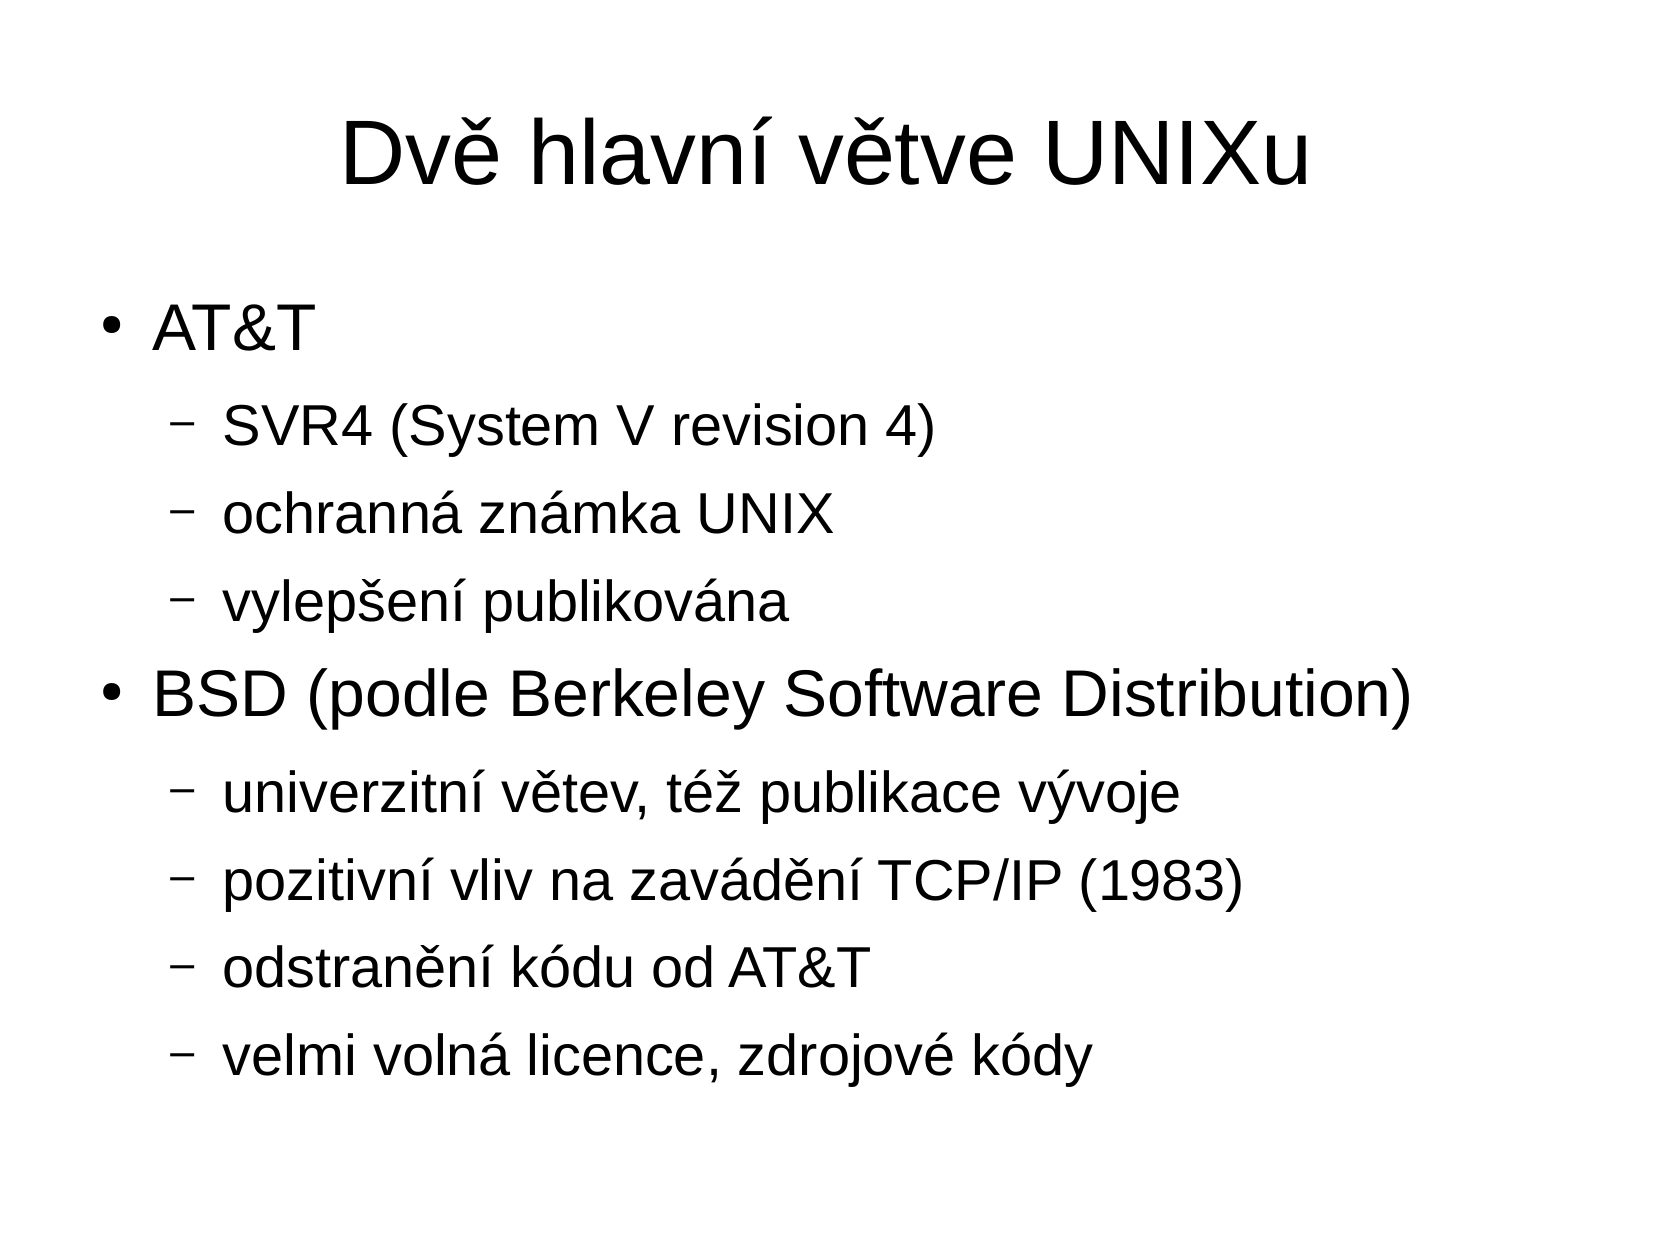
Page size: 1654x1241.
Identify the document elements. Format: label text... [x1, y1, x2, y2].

list AT&T SVR4 (System V revision 4) ochranná známka UNIX vylepšení publikována BSD (podle Berkeley Software Distribution) univerzitní větev, též publikace vývoje pozitivní vliv na zavádění TCP/IP (1983) odstranění kódu od AT&T velmi volná licence, zdrojové kódy [82, 290, 1571, 1095]
title Dvě hlavní větve UNIXu [82, 56, 1571, 250]
